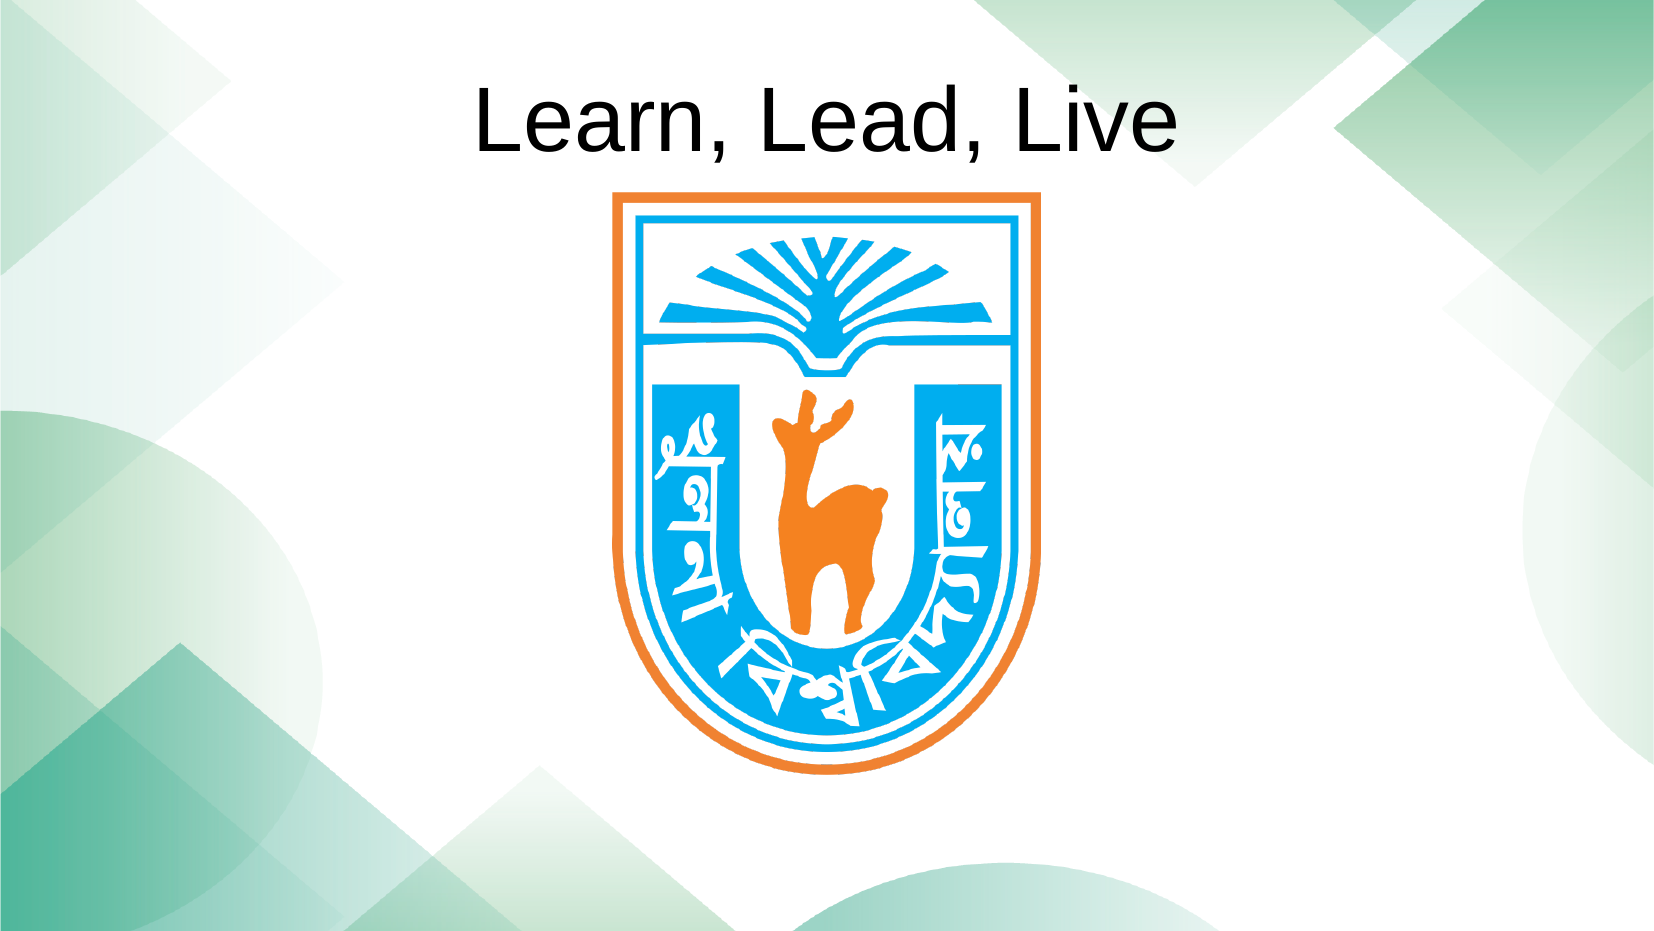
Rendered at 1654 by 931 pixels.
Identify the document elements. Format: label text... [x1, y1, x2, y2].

picture [0, 0, 1654, 931]
title Learn, Lead, Live [82, 37, 1571, 193]
